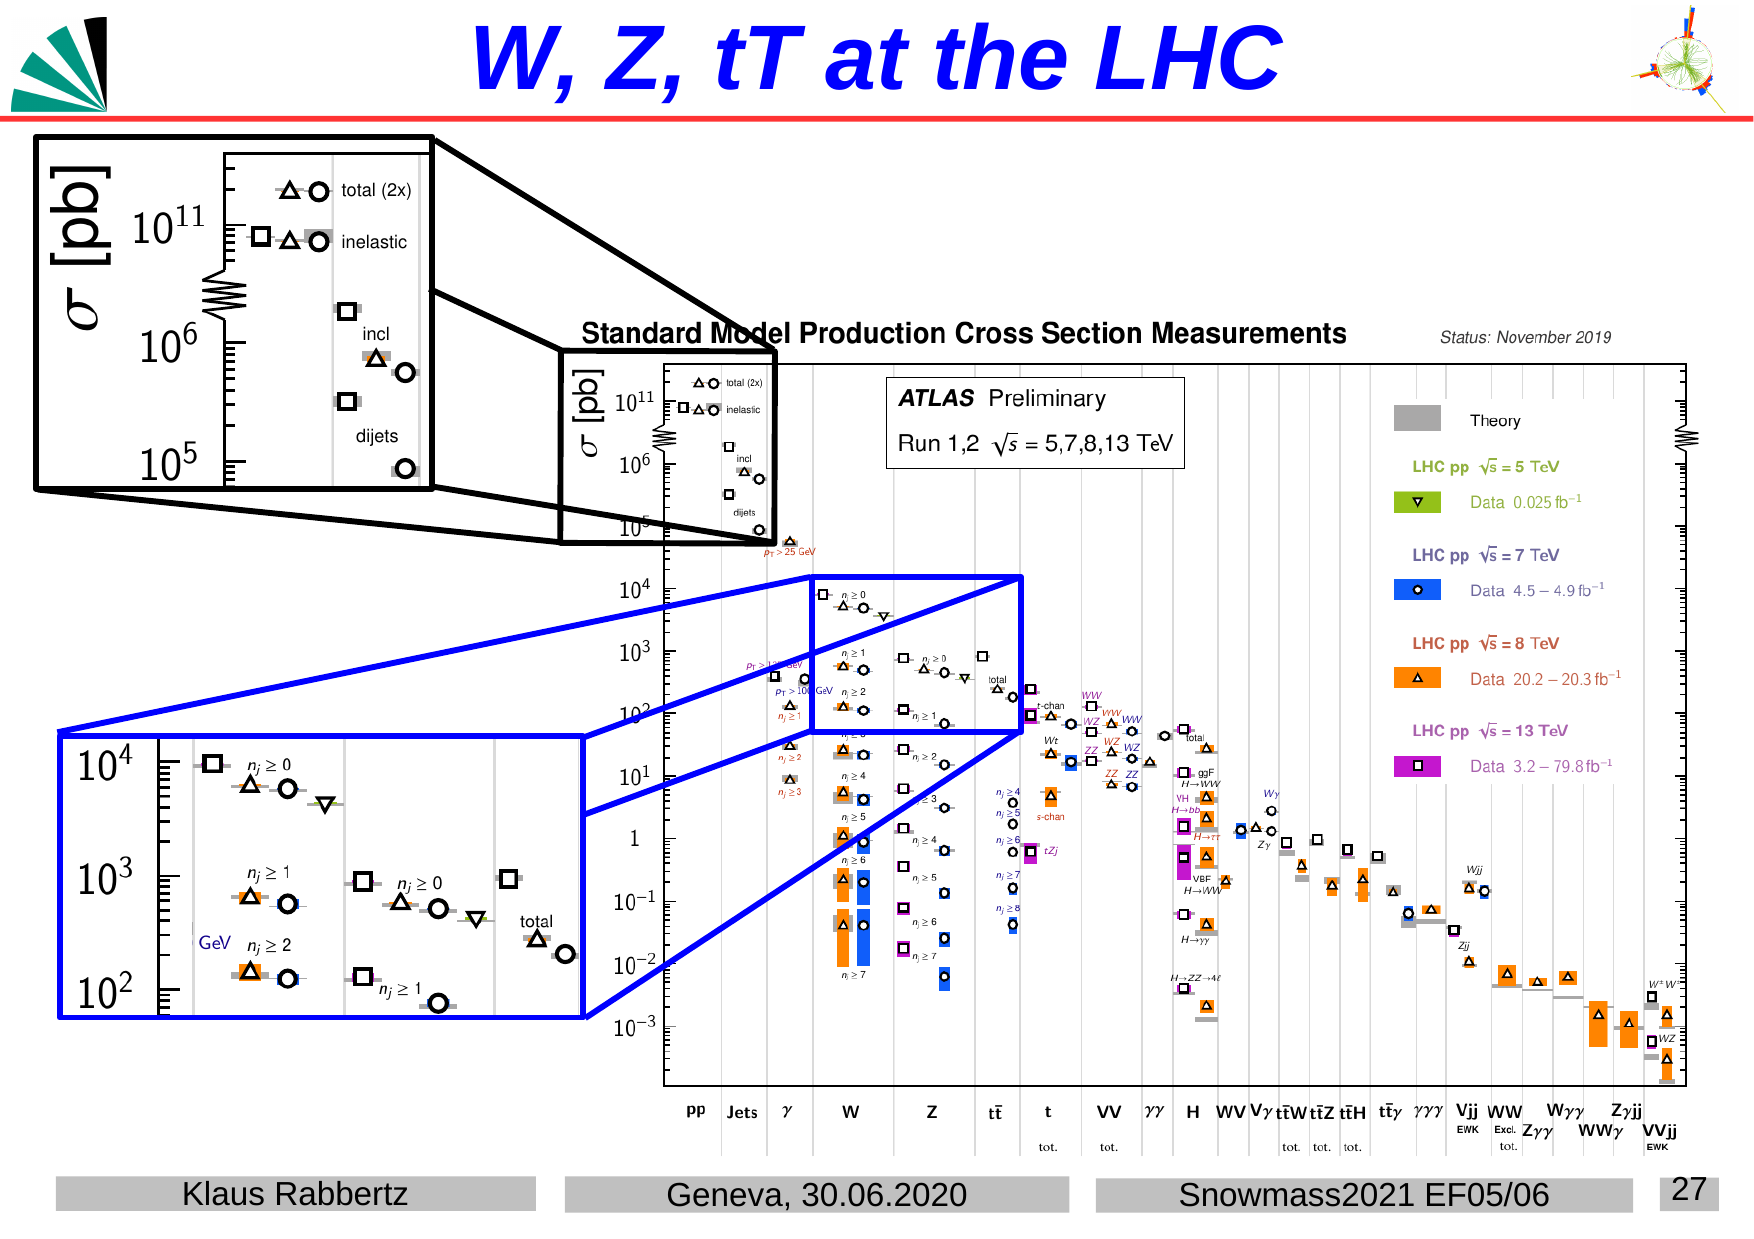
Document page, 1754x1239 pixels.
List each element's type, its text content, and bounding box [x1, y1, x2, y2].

picture [38, 139, 430, 487]
picture [562, 581, 809, 733]
picture [586, 659, 809, 810]
picture [1631, 5, 1739, 113]
picture [815, 580, 1001, 649]
picture [815, 582, 1018, 729]
picture [562, 297, 1726, 1173]
picture [564, 512, 734, 540]
picture [564, 354, 772, 538]
picture [562, 297, 763, 348]
picture [63, 739, 580, 1015]
title W, Z, tT at the LHC [124, 0, 1630, 116]
picture [11, 17, 107, 113]
picture [586, 735, 1007, 1013]
